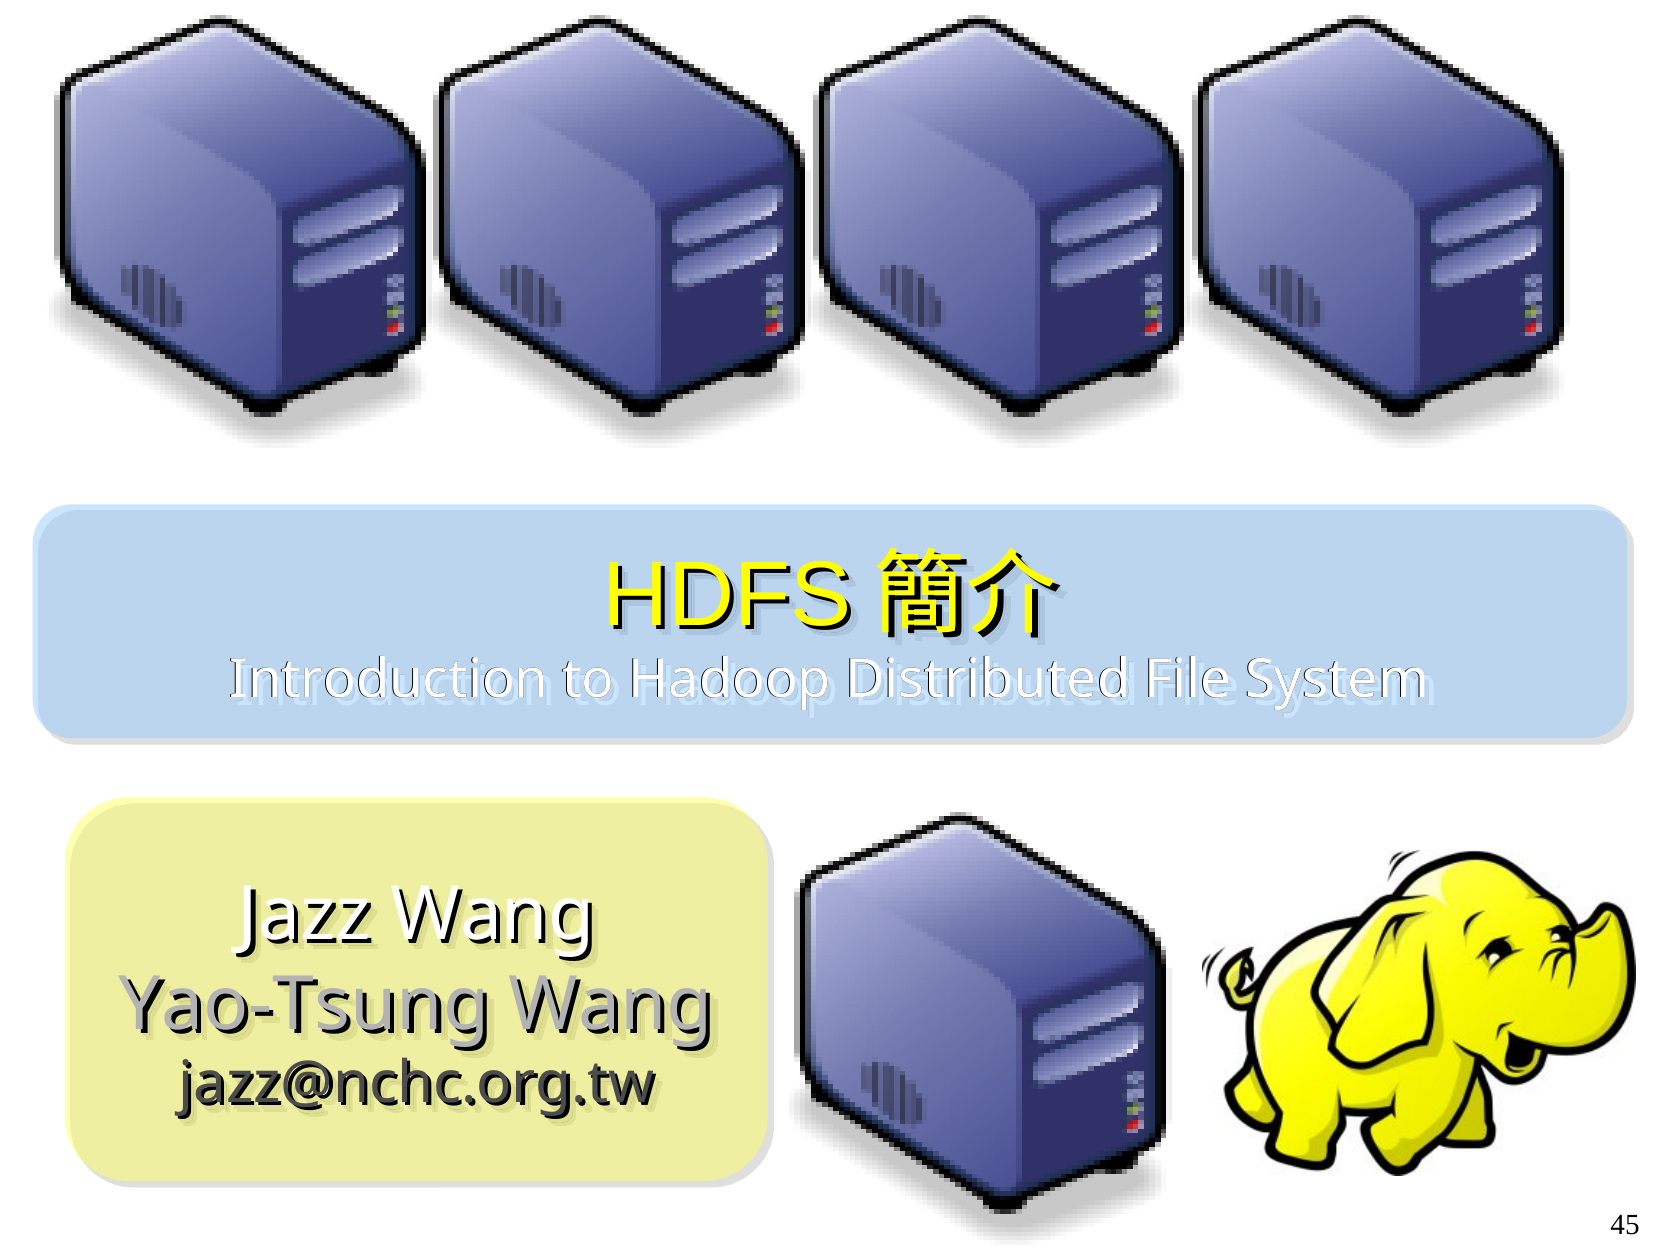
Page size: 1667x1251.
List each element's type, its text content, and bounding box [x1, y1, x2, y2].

picture [767, 799, 1636, 1249]
text_box Jazz Wang Yao-Tsung Wang jazz@nchc.org.tw [64, 797, 767, 1182]
picture [27, 2, 1609, 502]
text_box HDFS簡介 Introduction to Hadoop Distributed File System [32, 504, 1628, 739]
